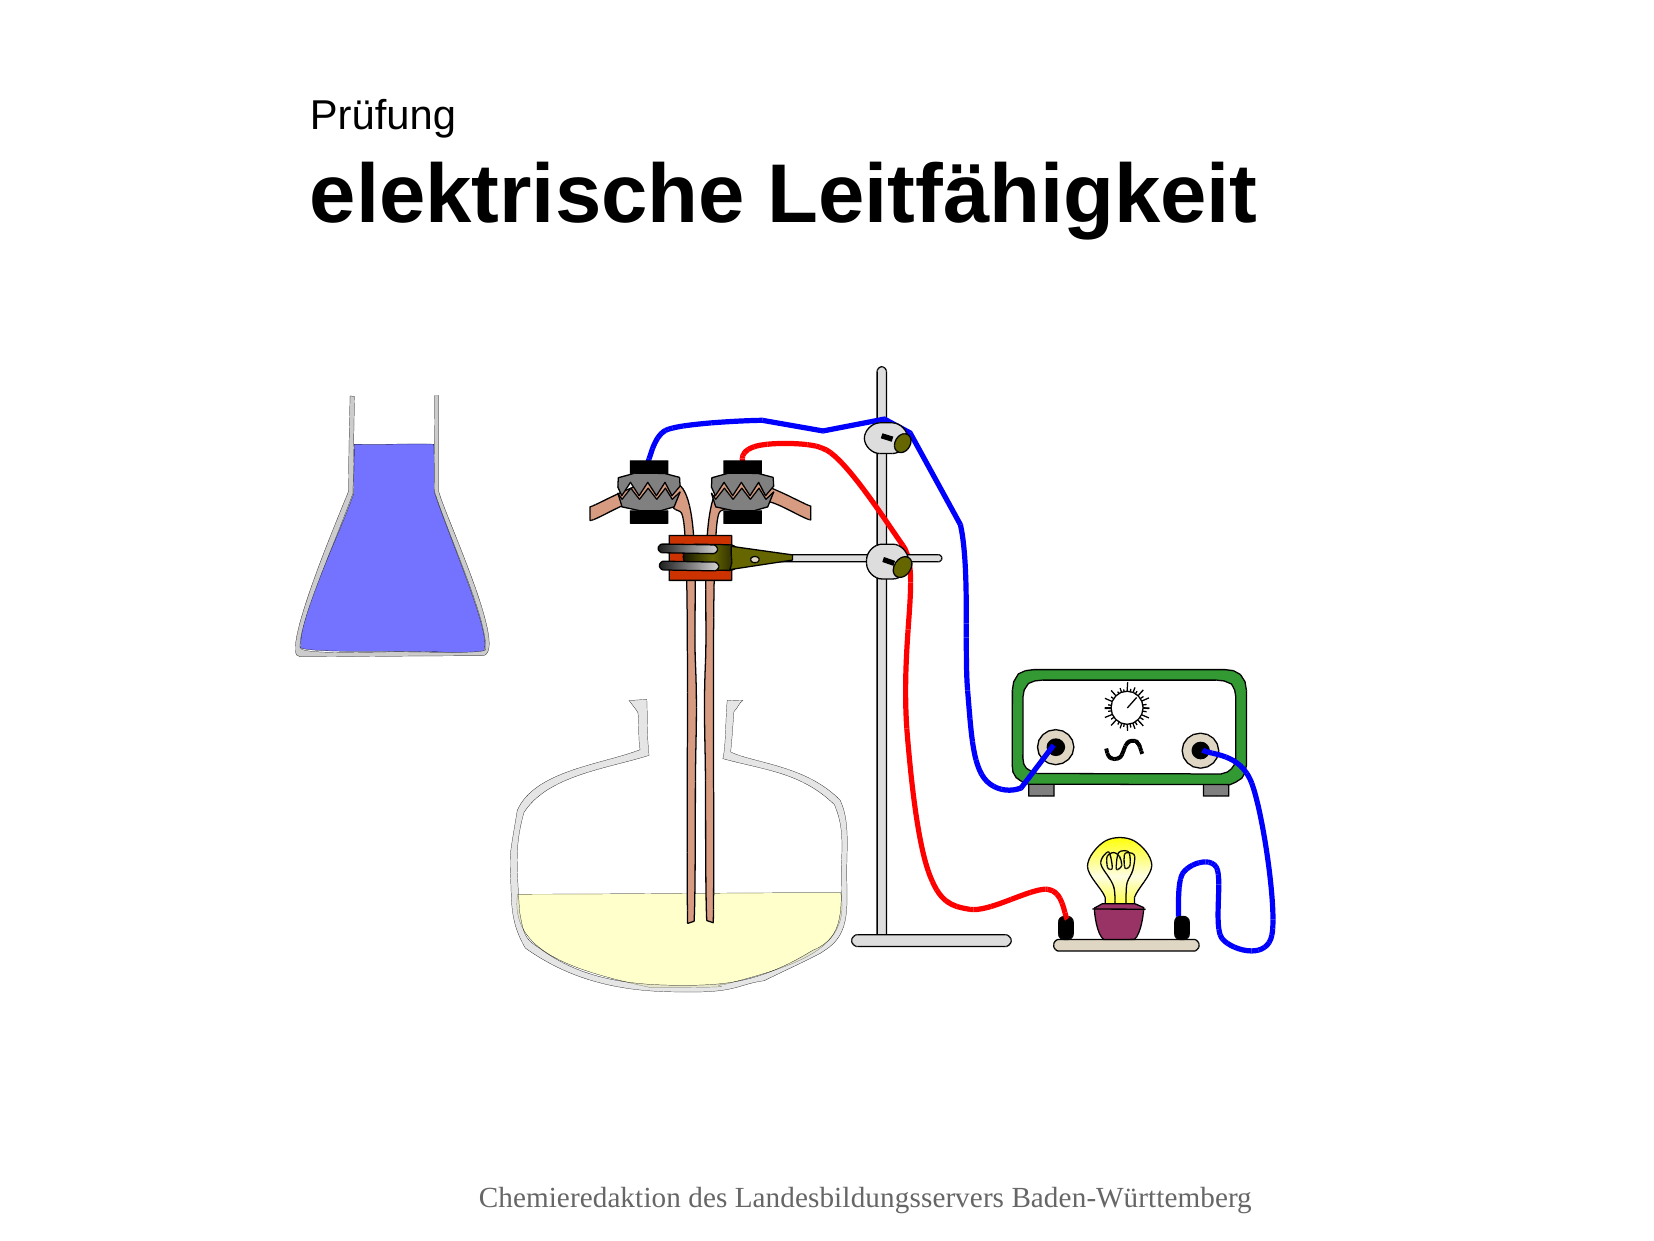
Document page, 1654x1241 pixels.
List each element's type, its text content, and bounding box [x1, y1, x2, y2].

picture [510, 366, 1276, 993]
text_box Prüfung elektrische Leitfähigkeit [295, 47, 1477, 249]
picture [295, 395, 490, 657]
